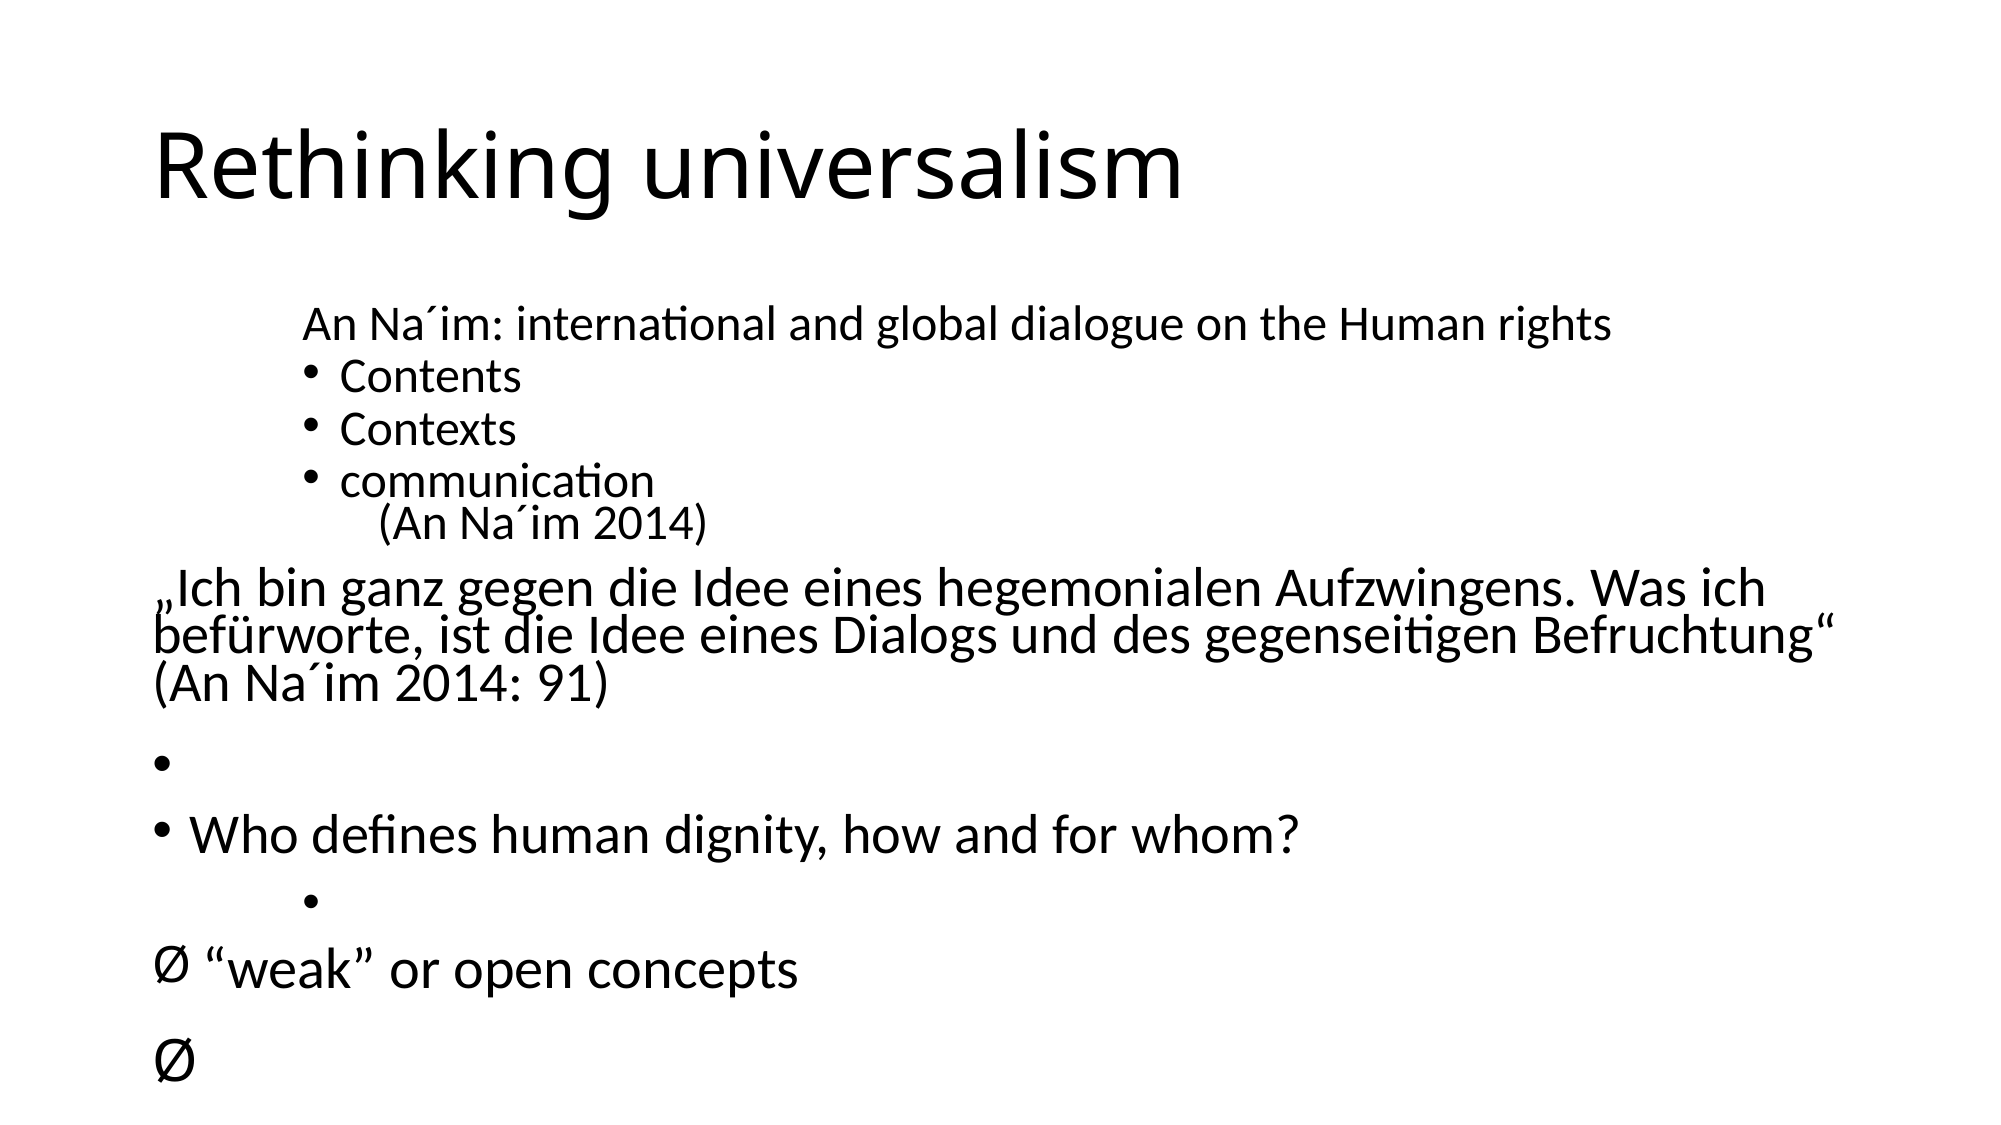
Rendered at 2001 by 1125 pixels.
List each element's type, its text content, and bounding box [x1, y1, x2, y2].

title Rethinking universalism [137, 59, 1863, 278]
list An Na´im: international and global dialogue on the Human rights Contents Contexts communication (An Na´im 2014) „Ich bin ganz gegen die Idee eines hegemonialen Aufzwingens. Was ich befürworte, ist die Idee eines Dialogs und des gegenseitigen Befruchtung“ (An Na´im 2014: 91) Who defines human dignity, how and for whom? “weak” or open concepts [137, 299, 1863, 1014]
